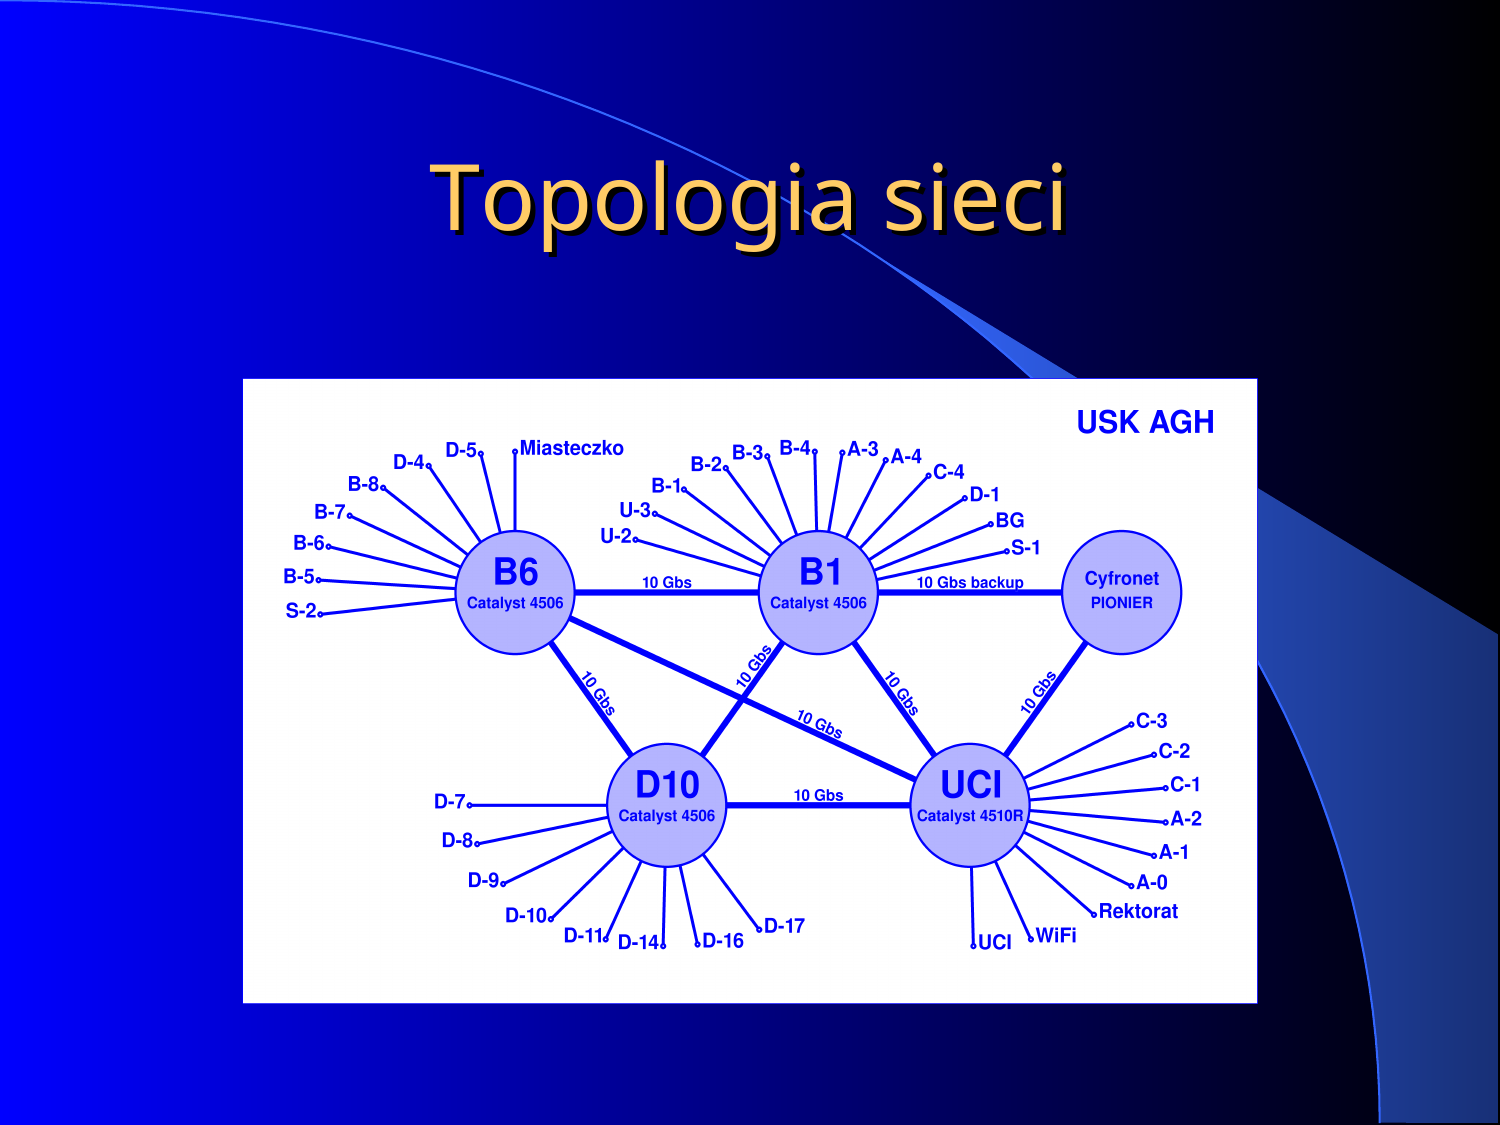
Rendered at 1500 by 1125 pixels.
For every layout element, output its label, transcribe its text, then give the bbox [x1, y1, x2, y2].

list [112, 324, 1388, 1000]
title Topologia sieci [112, 99, 1388, 288]
picture [242, 378, 1258, 1004]
